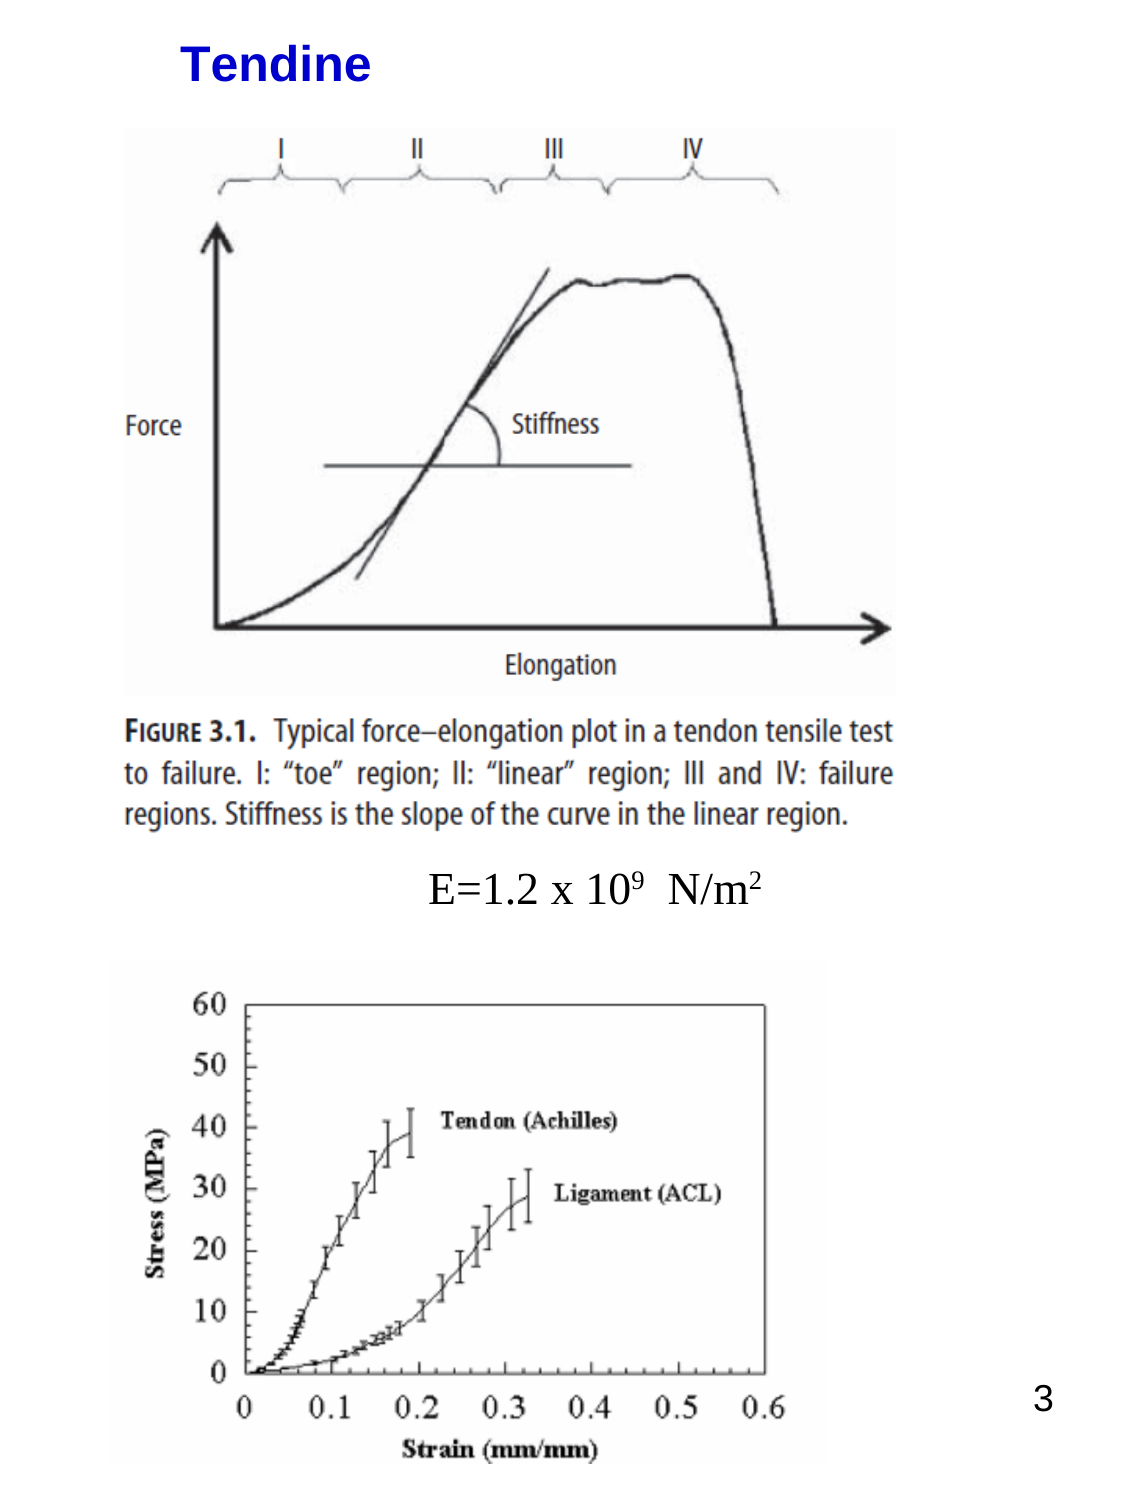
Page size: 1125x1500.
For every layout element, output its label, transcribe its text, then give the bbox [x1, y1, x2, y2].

text_box E=1.2 x 109 N/m2 [413, 851, 1063, 922]
picture [30, 68, 934, 886]
text_box Tendine [165, 23, 875, 99]
picture [30, 948, 953, 1489]
